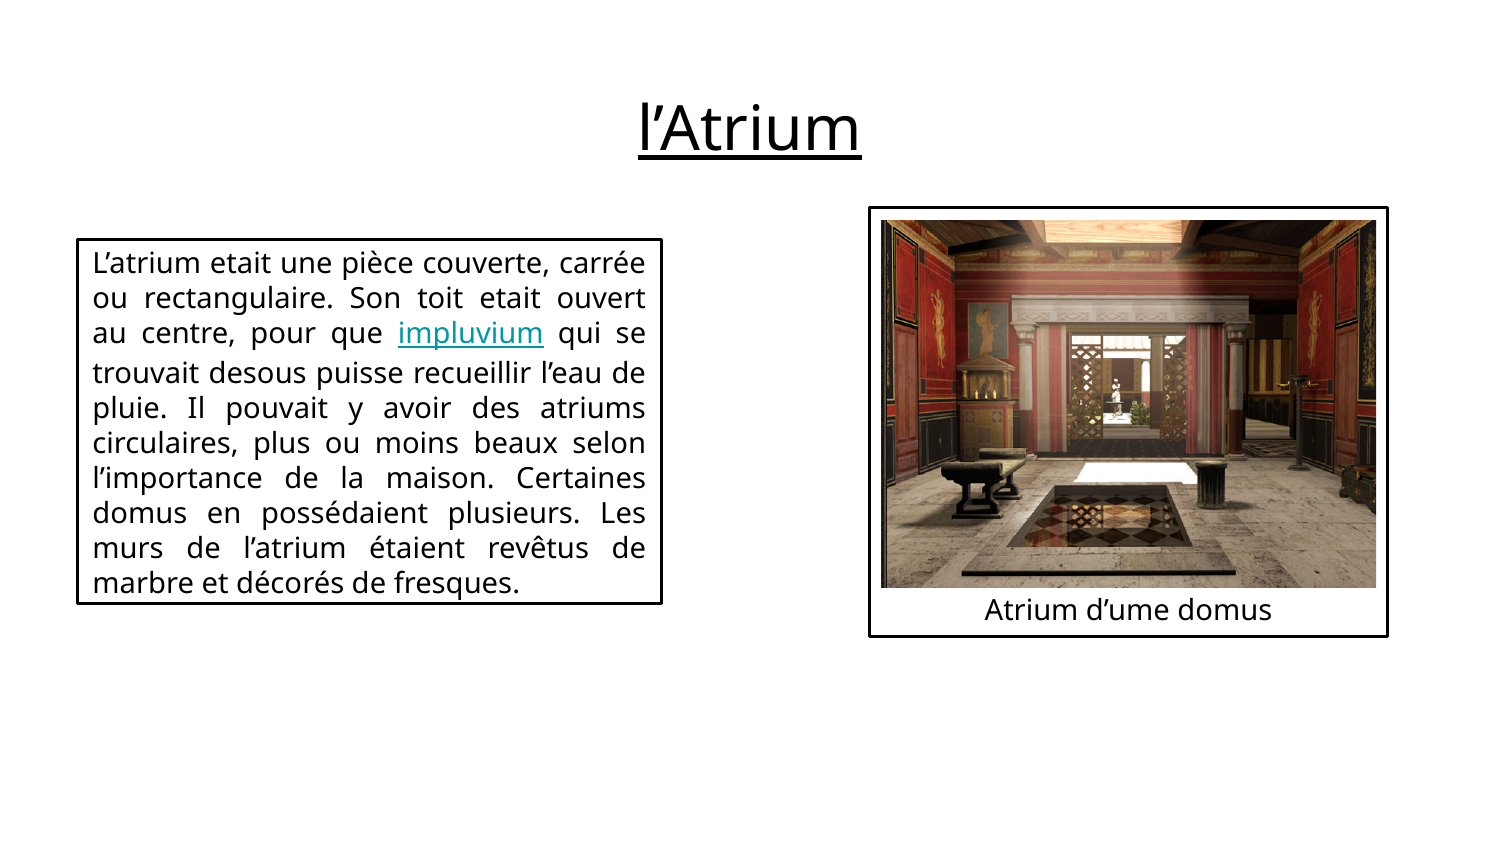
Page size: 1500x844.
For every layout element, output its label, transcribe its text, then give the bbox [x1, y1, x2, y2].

title l’Atrium [51, 72, 1449, 167]
picture [881, 220, 1377, 576]
text_box Atrium d’ume domus [869, 576, 1388, 637]
text_box L’atrium etait une pièce couverte, carrée ou rectangulaire. Son toit etait ouvert au centre, pour que impluvium qui se trouvait desous puisse recueillir l’eau de pluie. Il pouvait y avoir des atriums circulaires, plus ou moins beaux selon l’importance de la maison. Certaines domus en possédaient plusieurs. Les murs de l’atrium étaient revêtus de marbre et décorés de fresques. [77, 239, 662, 604]
